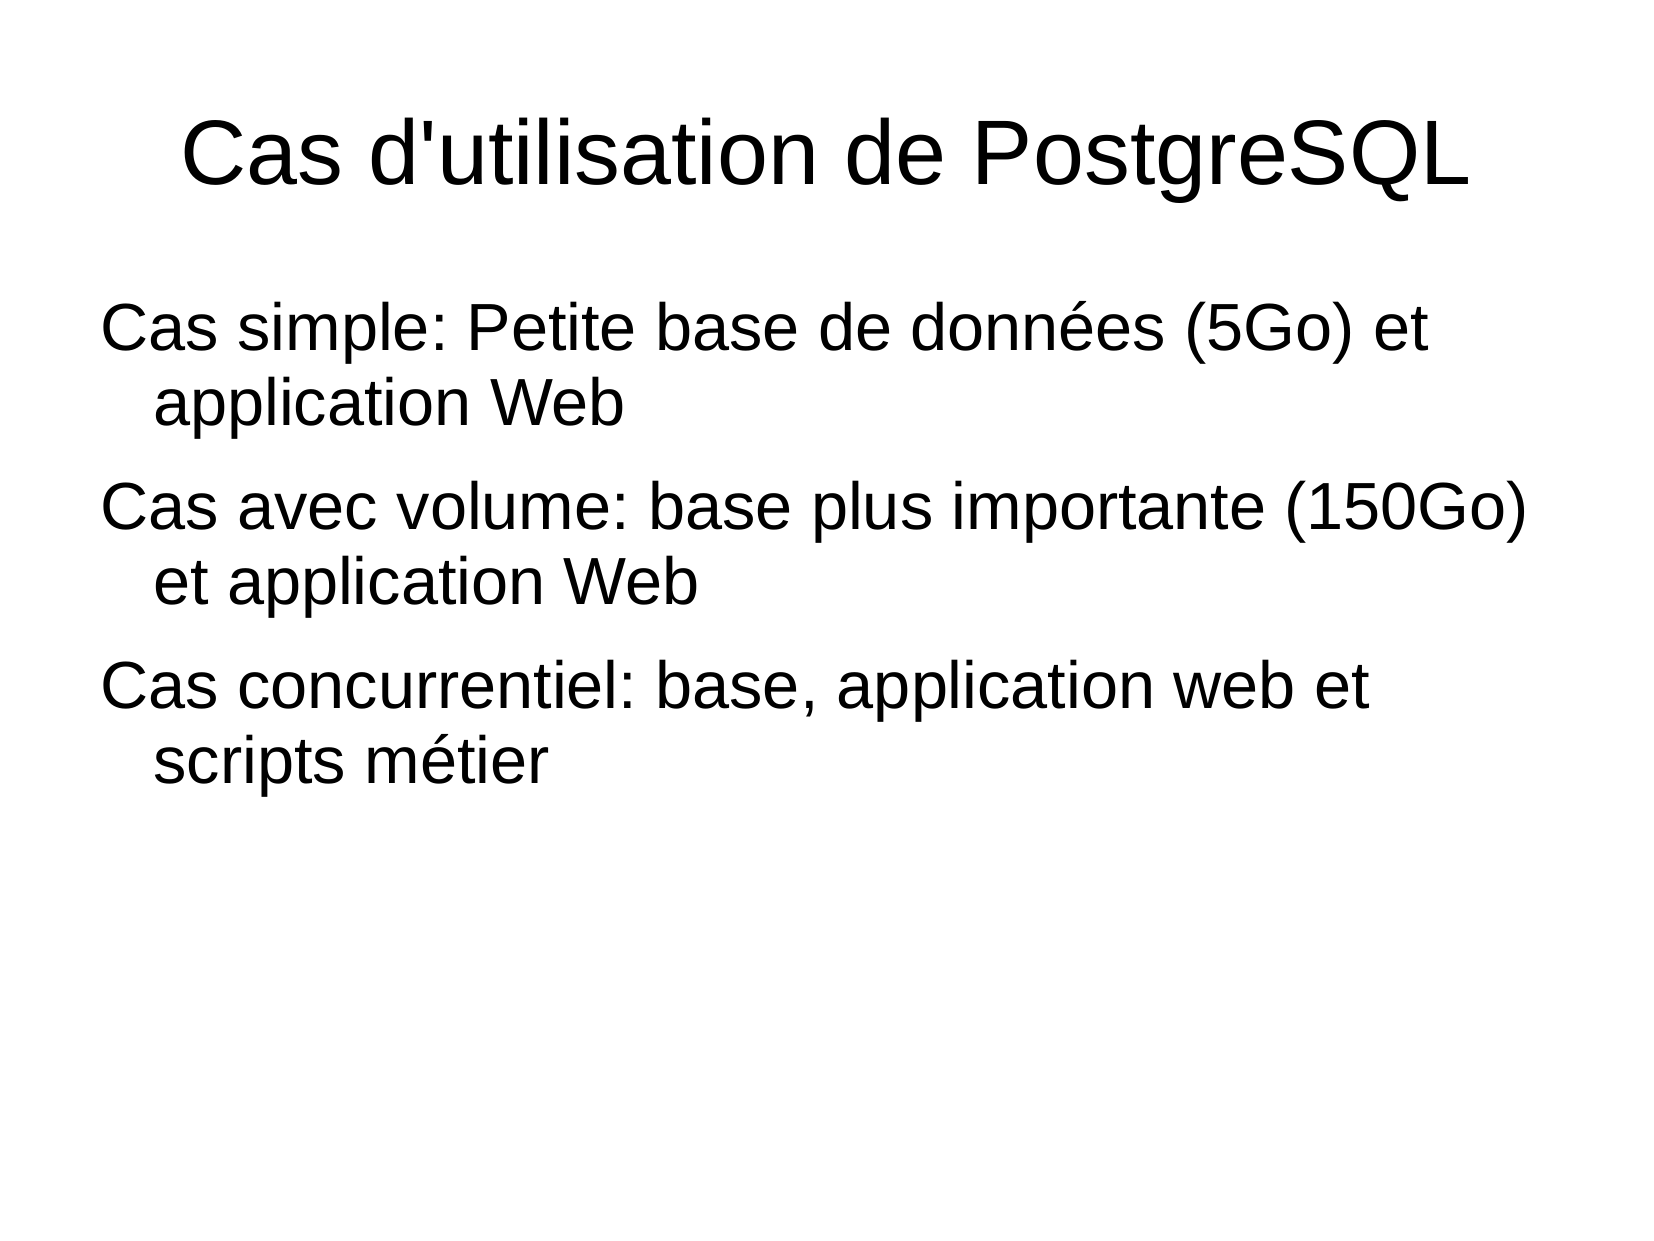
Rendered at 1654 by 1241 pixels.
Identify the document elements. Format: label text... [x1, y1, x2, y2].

list Cas simple: Petite base de données (5Go) et application Web Cas avec volume: base plus importante (150Go) et application Web Cas concurrentiel: base, application web et scripts métier [82, 290, 1571, 1094]
title Cas d'utilisation de PostgreSQL [82, 56, 1571, 250]
